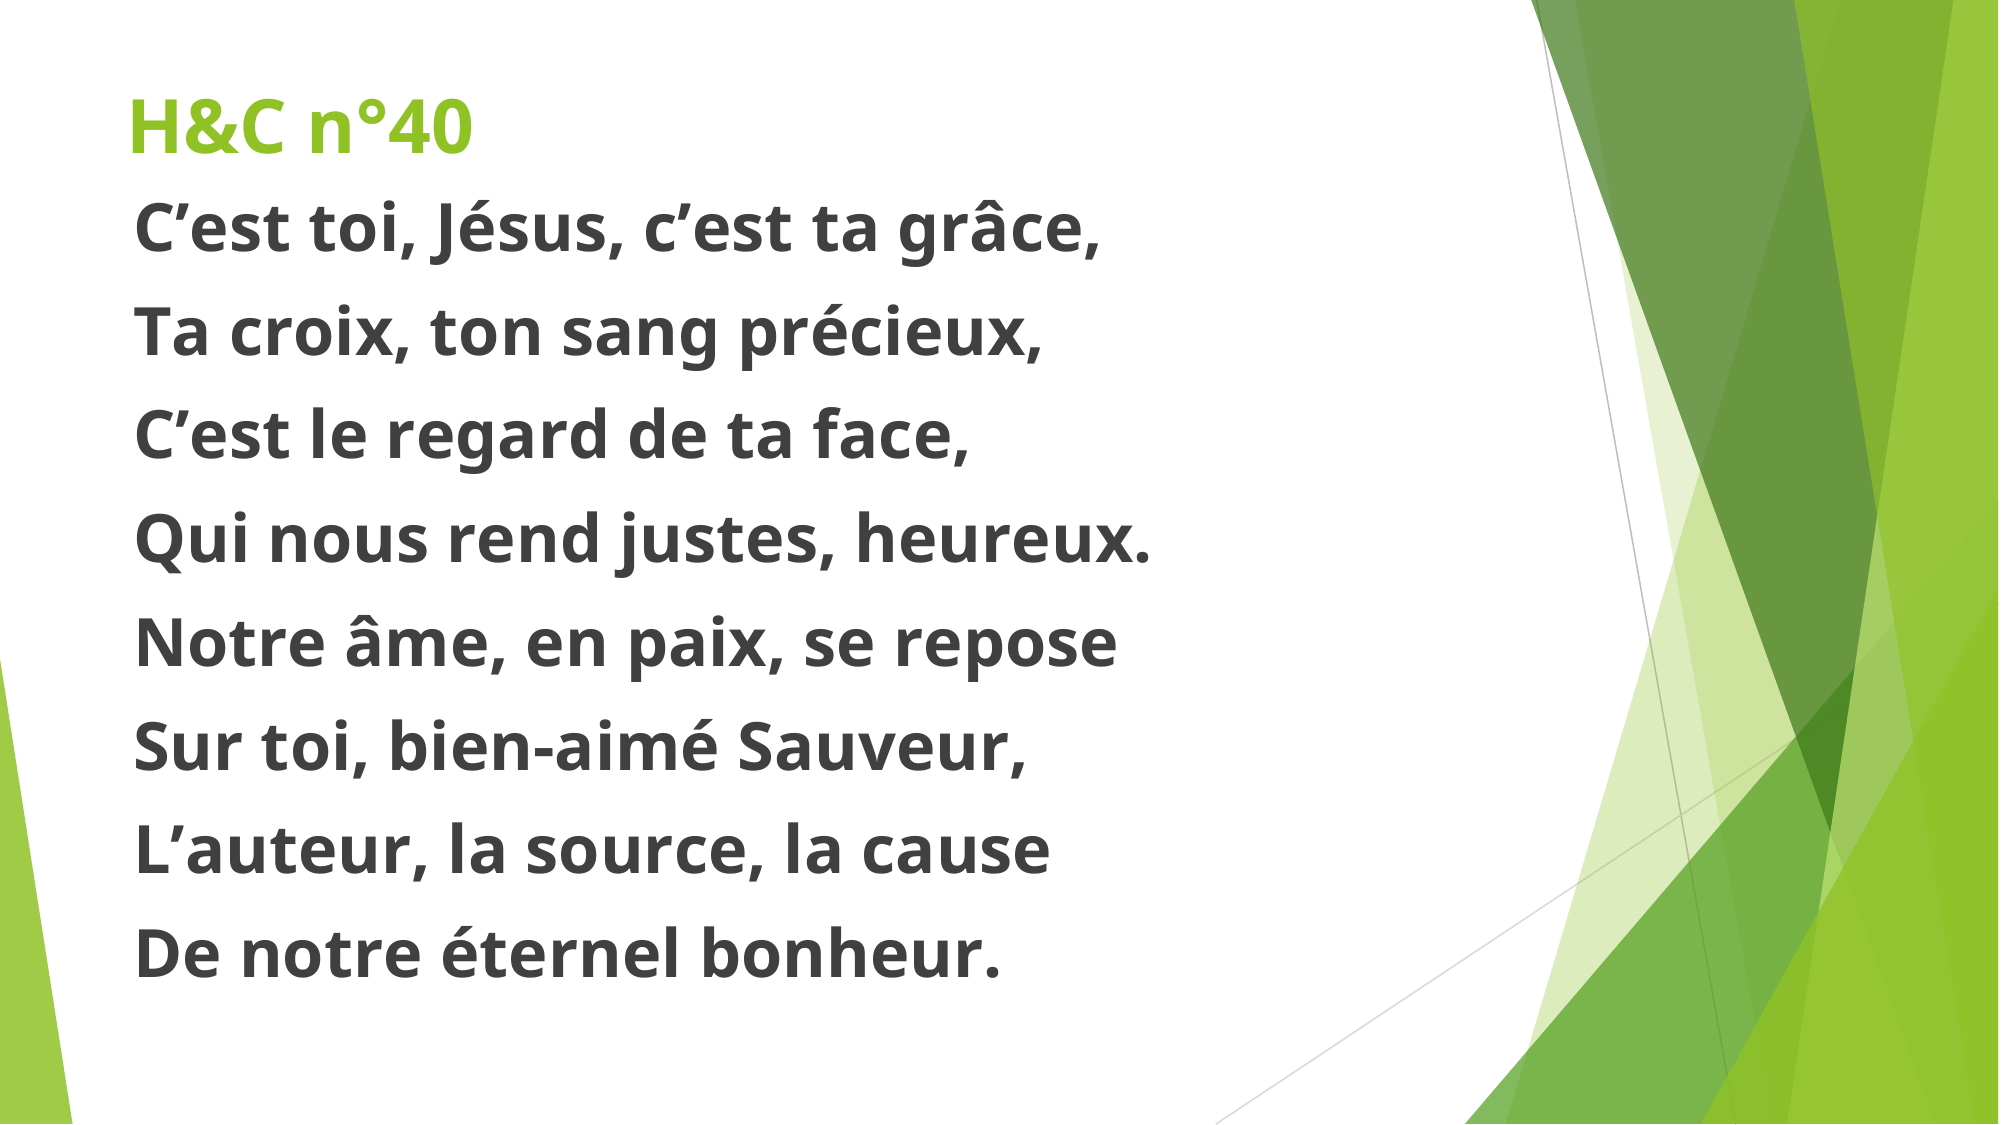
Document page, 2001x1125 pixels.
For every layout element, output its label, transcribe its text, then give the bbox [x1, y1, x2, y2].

text_box C’est toi, Jésus, c’est ta grâce, Ta croix, ton sang précieux, C’est le regard de ta face, Qui nous rend justes, heureux. Notre âme, en paix, se repose Sur toi, bien-aimé Sauveur, L’auteur, la source, la cause De notre éternel bonheur. [118, 165, 1961, 1074]
text_box H&C n°40 [111, 70, 1522, 178]
